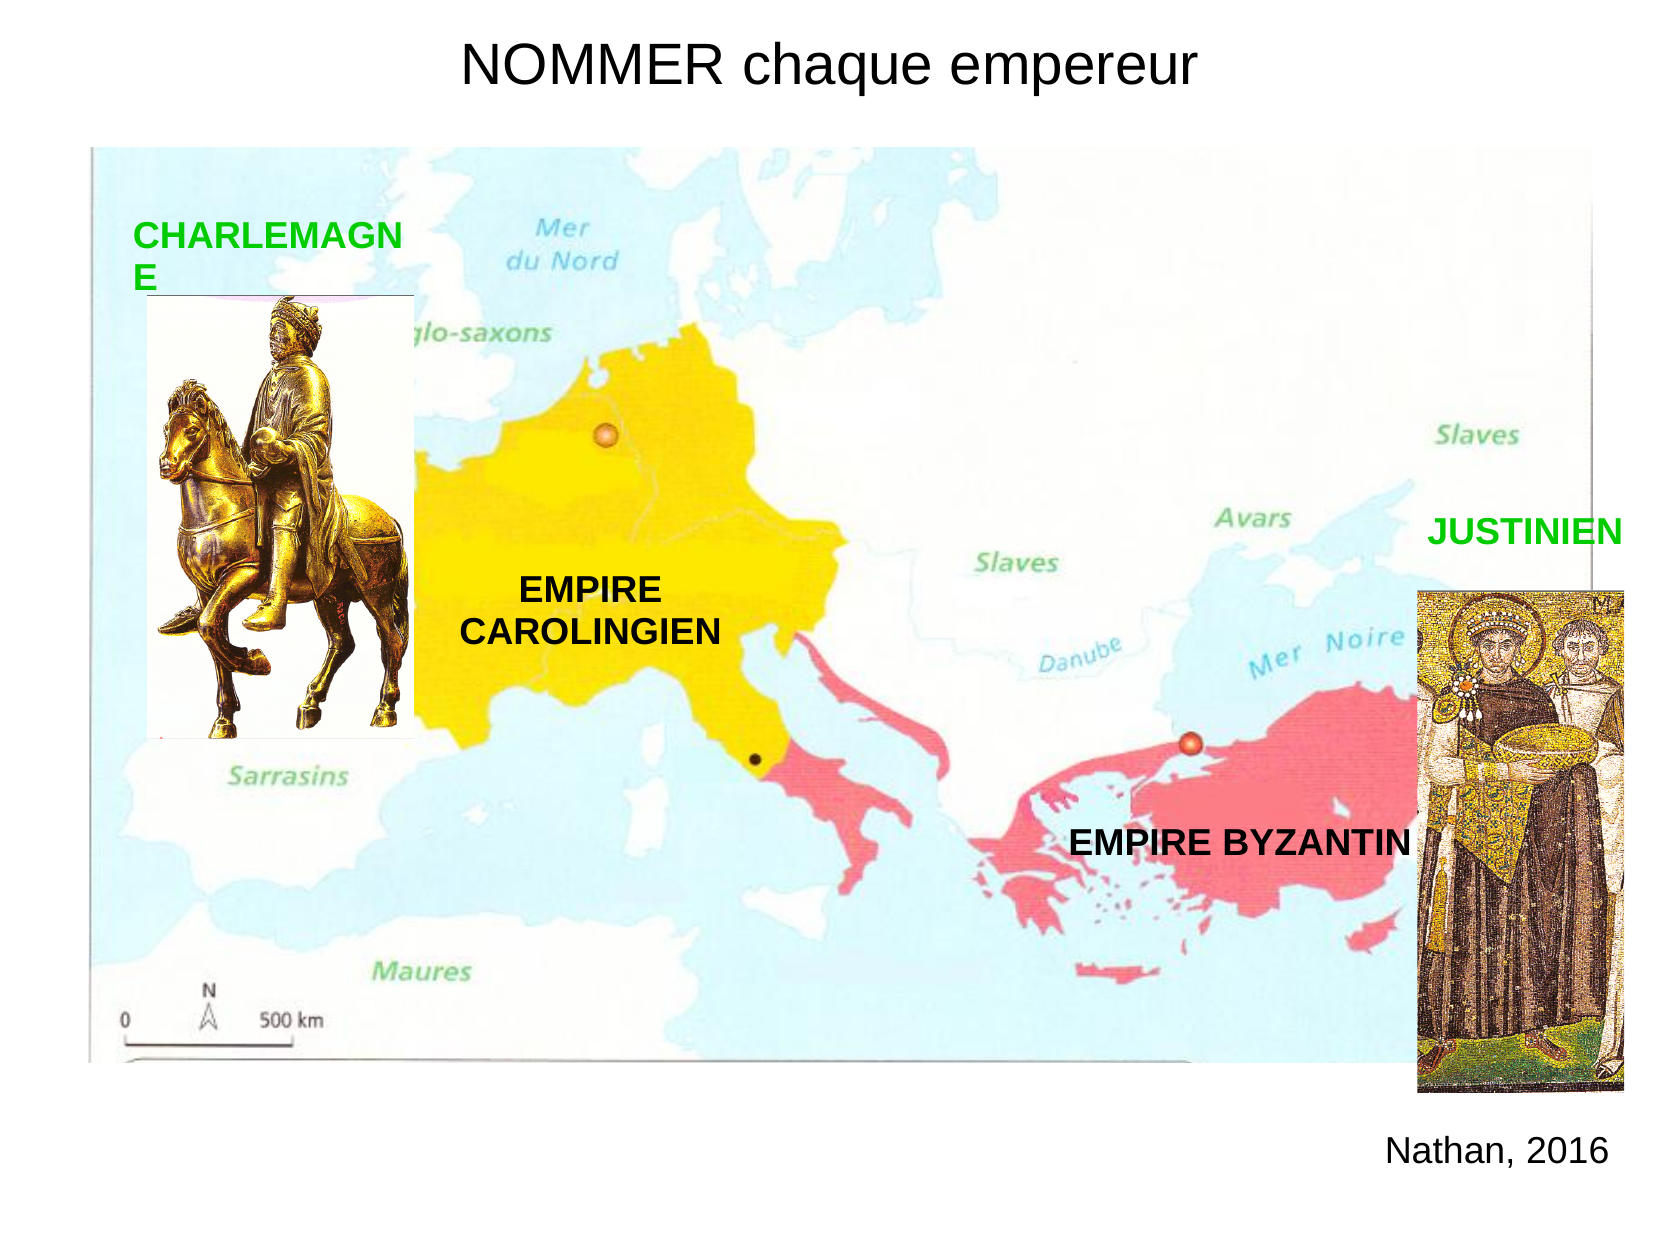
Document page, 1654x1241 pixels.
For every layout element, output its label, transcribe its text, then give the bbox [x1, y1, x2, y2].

text_box Nathan, 2016 [1240, 1122, 1625, 1179]
text_box CHARLEMAGNE [118, 206, 443, 265]
text_box JUSTINIEN [1328, 502, 1654, 562]
text_box EMPIRE BYZANTIN [1033, 814, 1447, 873]
picture [88, 147, 1625, 1093]
title NOMMER chaque empereur [53, 29, 1625, 99]
text_box EMPIRE CAROLINGIEN [383, 561, 798, 663]
